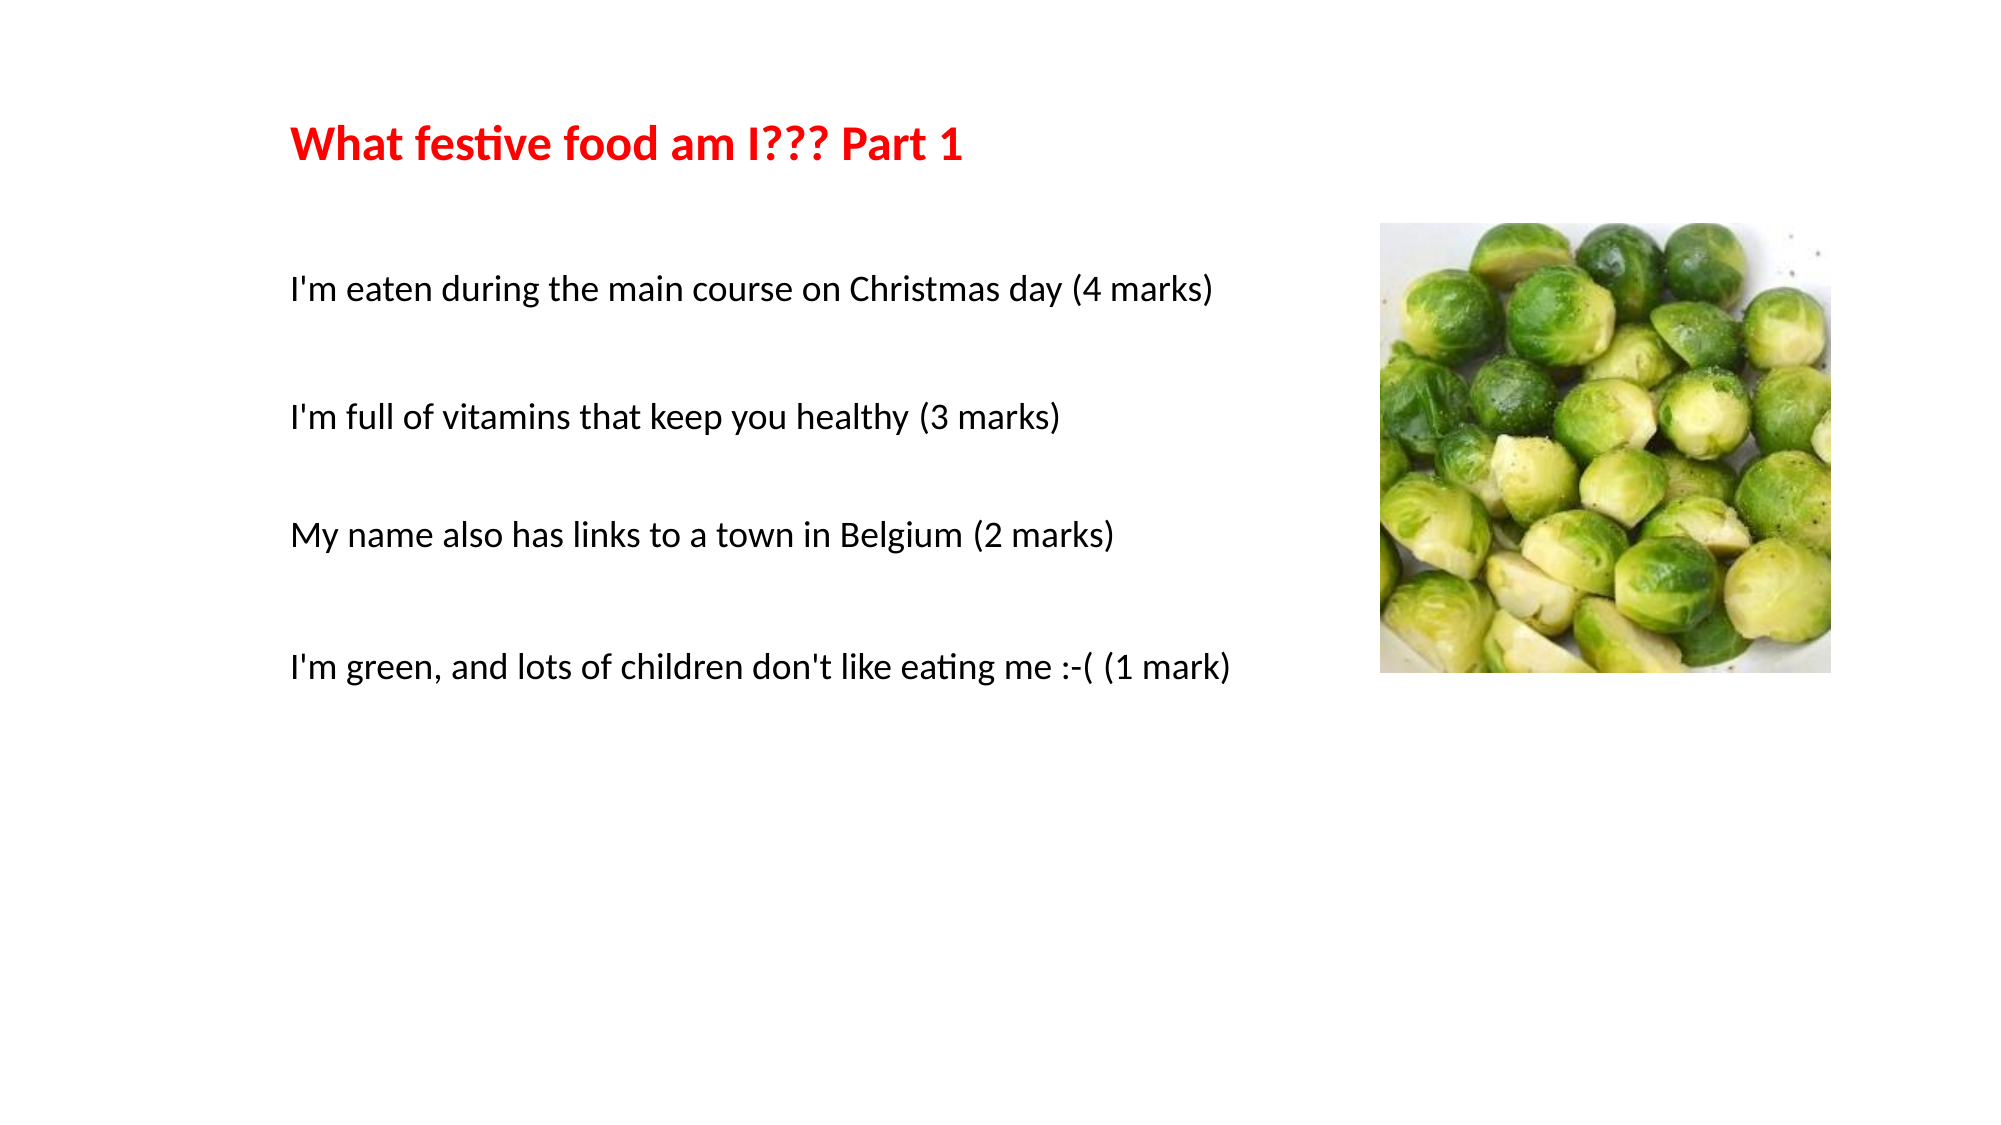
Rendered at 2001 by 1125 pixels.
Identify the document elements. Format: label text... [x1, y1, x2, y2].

text_box What festive food am I??? Part 1 [275, 103, 1634, 180]
picture [1380, 223, 1831, 673]
text_box I'm eaten during the main course on Christmas day (4 marks) [275, 256, 1380, 317]
text_box I'm green, and lots of children don't like eating me :-( (1 mark) [275, 634, 1493, 695]
text_box I'm full of vitamins that keep you healthy (3 marks) [275, 384, 1380, 445]
text_box My name also has links to a town in Belgium (2 marks) [275, 502, 1380, 564]
